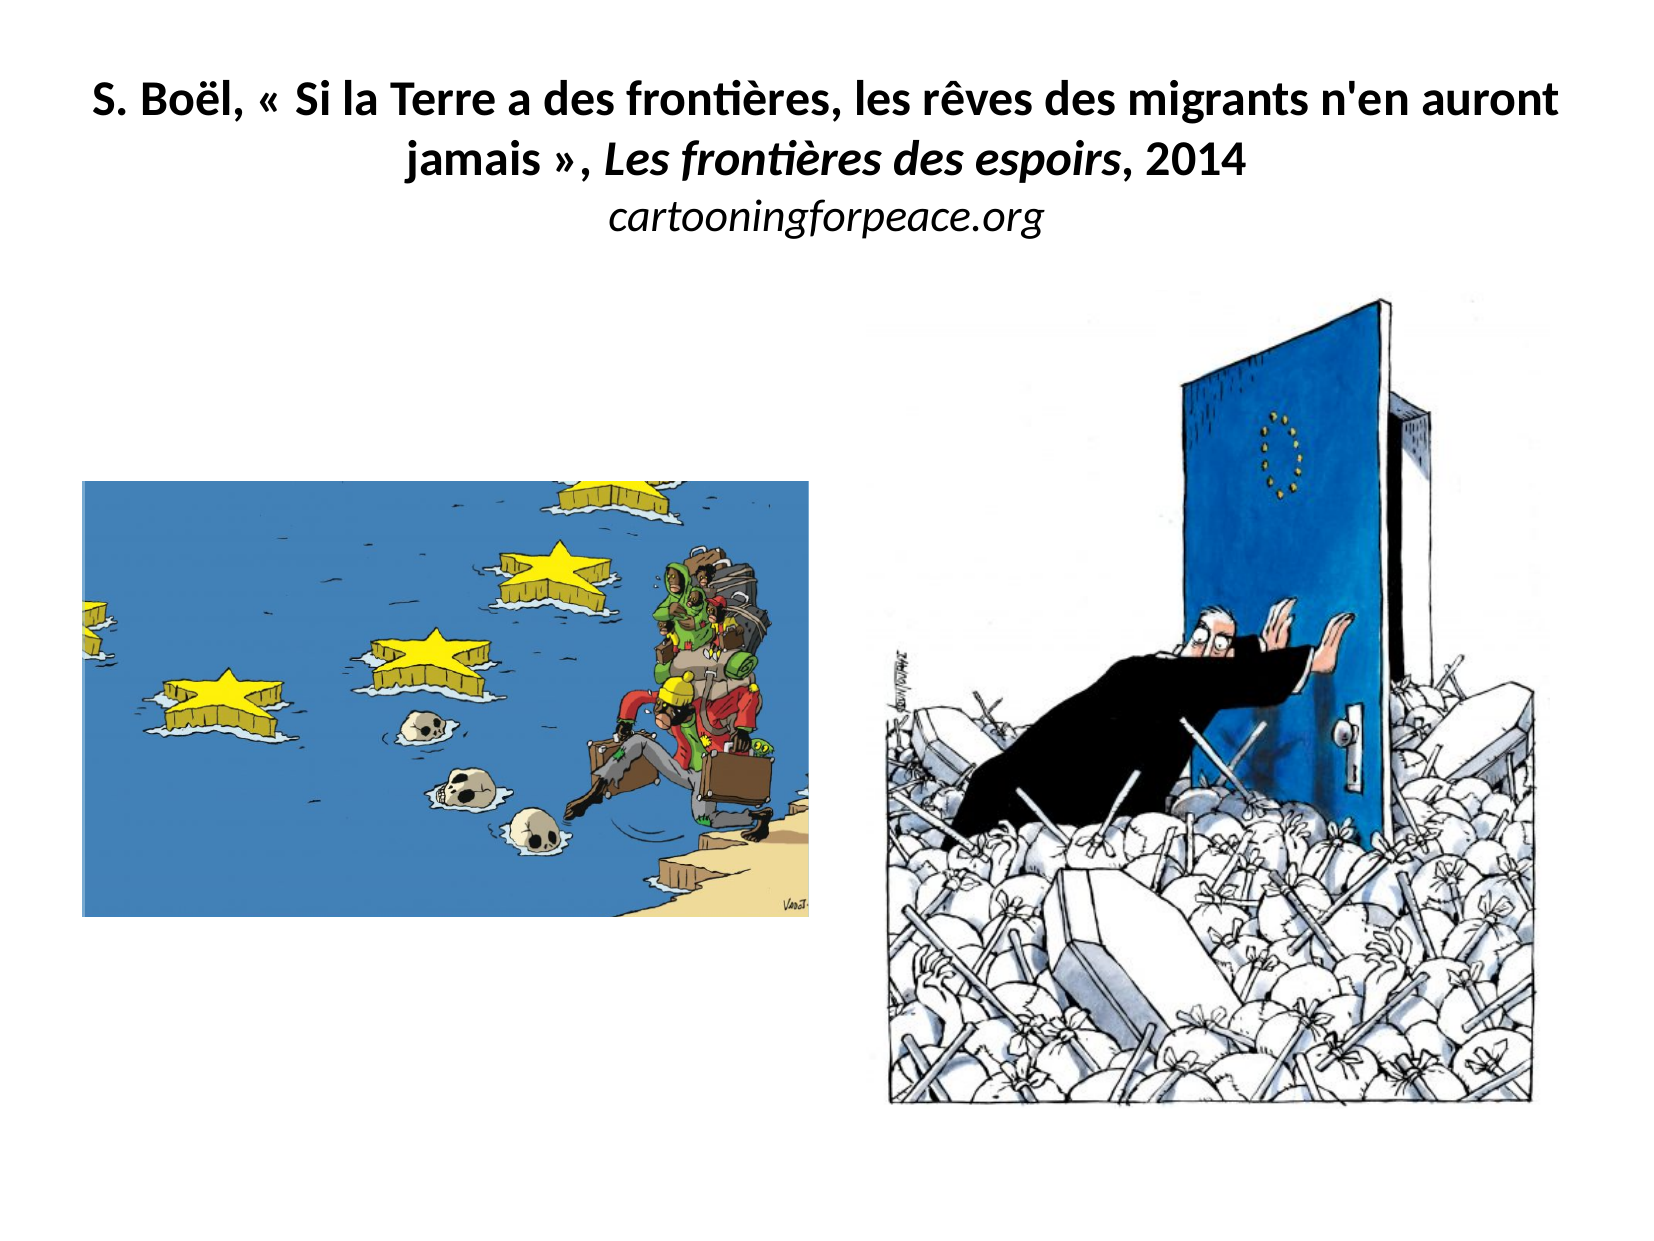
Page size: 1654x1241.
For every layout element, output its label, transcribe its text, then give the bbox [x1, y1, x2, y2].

picture [866, 290, 1550, 1109]
title S. Boël, « Si la Terre a des frontières, les rêves des migrants n'en auront jamais », Les frontières des espoirs, 2014 cartooningforpeace.org [82, 49, 1571, 257]
picture [82, 481, 809, 917]
